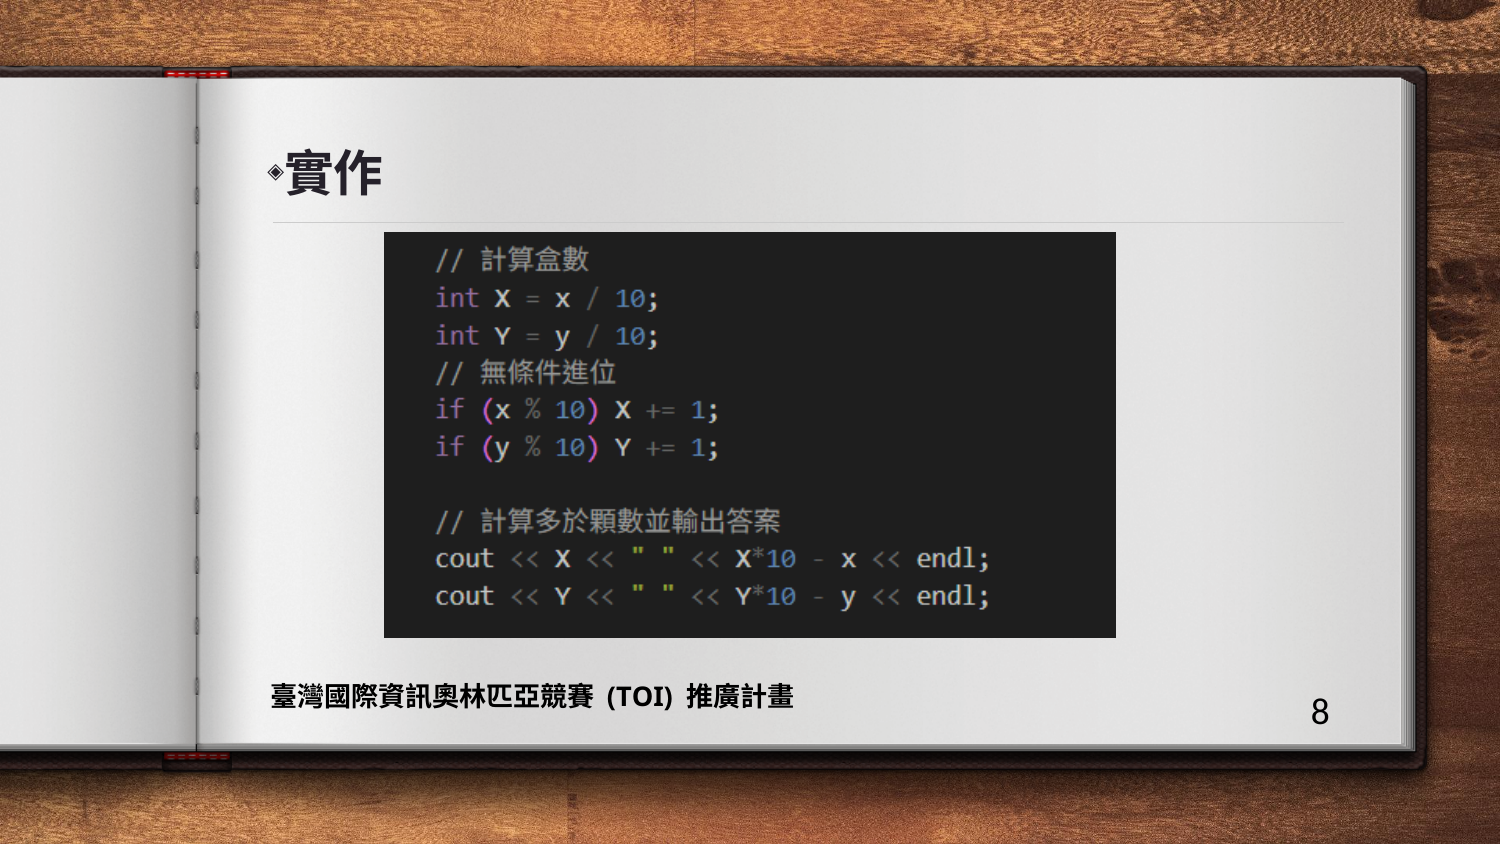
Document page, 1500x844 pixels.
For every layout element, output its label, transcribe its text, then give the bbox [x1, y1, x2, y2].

text_box 8 [1295, 672, 1386, 737]
picture [384, 232, 1116, 638]
list 實作 [252, 126, 1194, 216]
